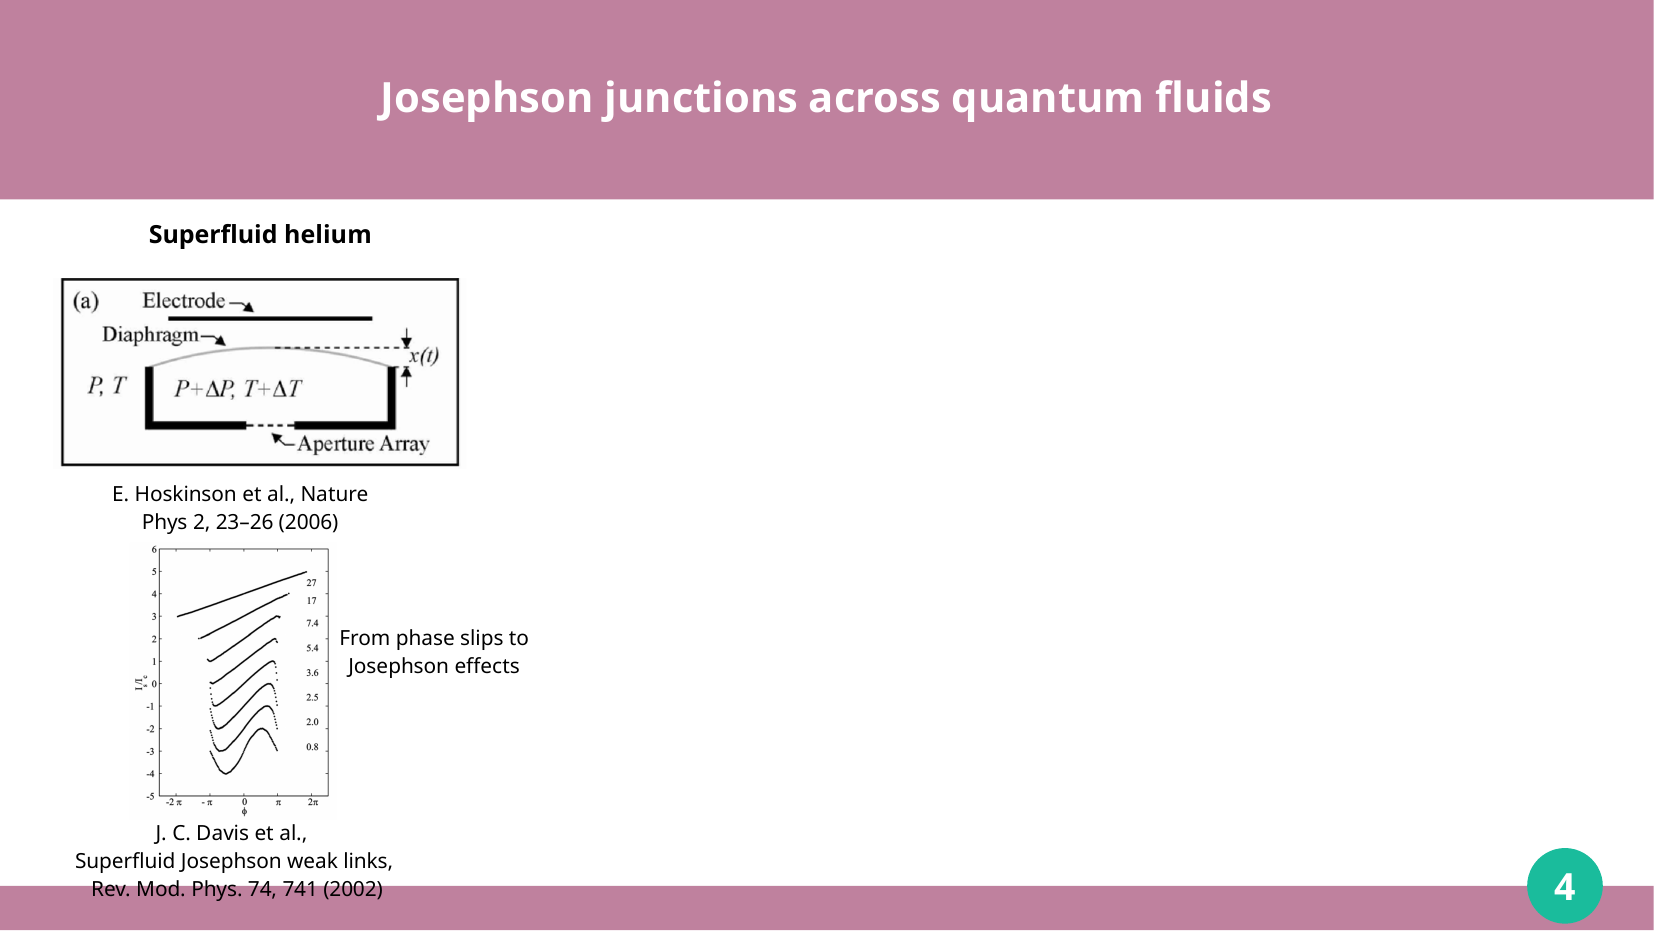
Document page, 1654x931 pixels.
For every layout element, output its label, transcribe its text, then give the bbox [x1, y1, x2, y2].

picture [53, 265, 467, 469]
text_box Superfluid helium [48, 212, 467, 256]
title Josephson junctions across quantum fluids [59, 37, 1595, 156]
text_box J. C. Davis et al., Superfluid Josephson weak links, Rev. Mod. Phys. 74, 741 (2002) [0, 838, 556, 882]
picture [129, 542, 337, 820]
text_box E. Hoskinson et al., Nature Phys 2, 23–26 (2006) [95, 485, 385, 529]
text_box From phase slips to Josephson effects [289, 630, 579, 674]
